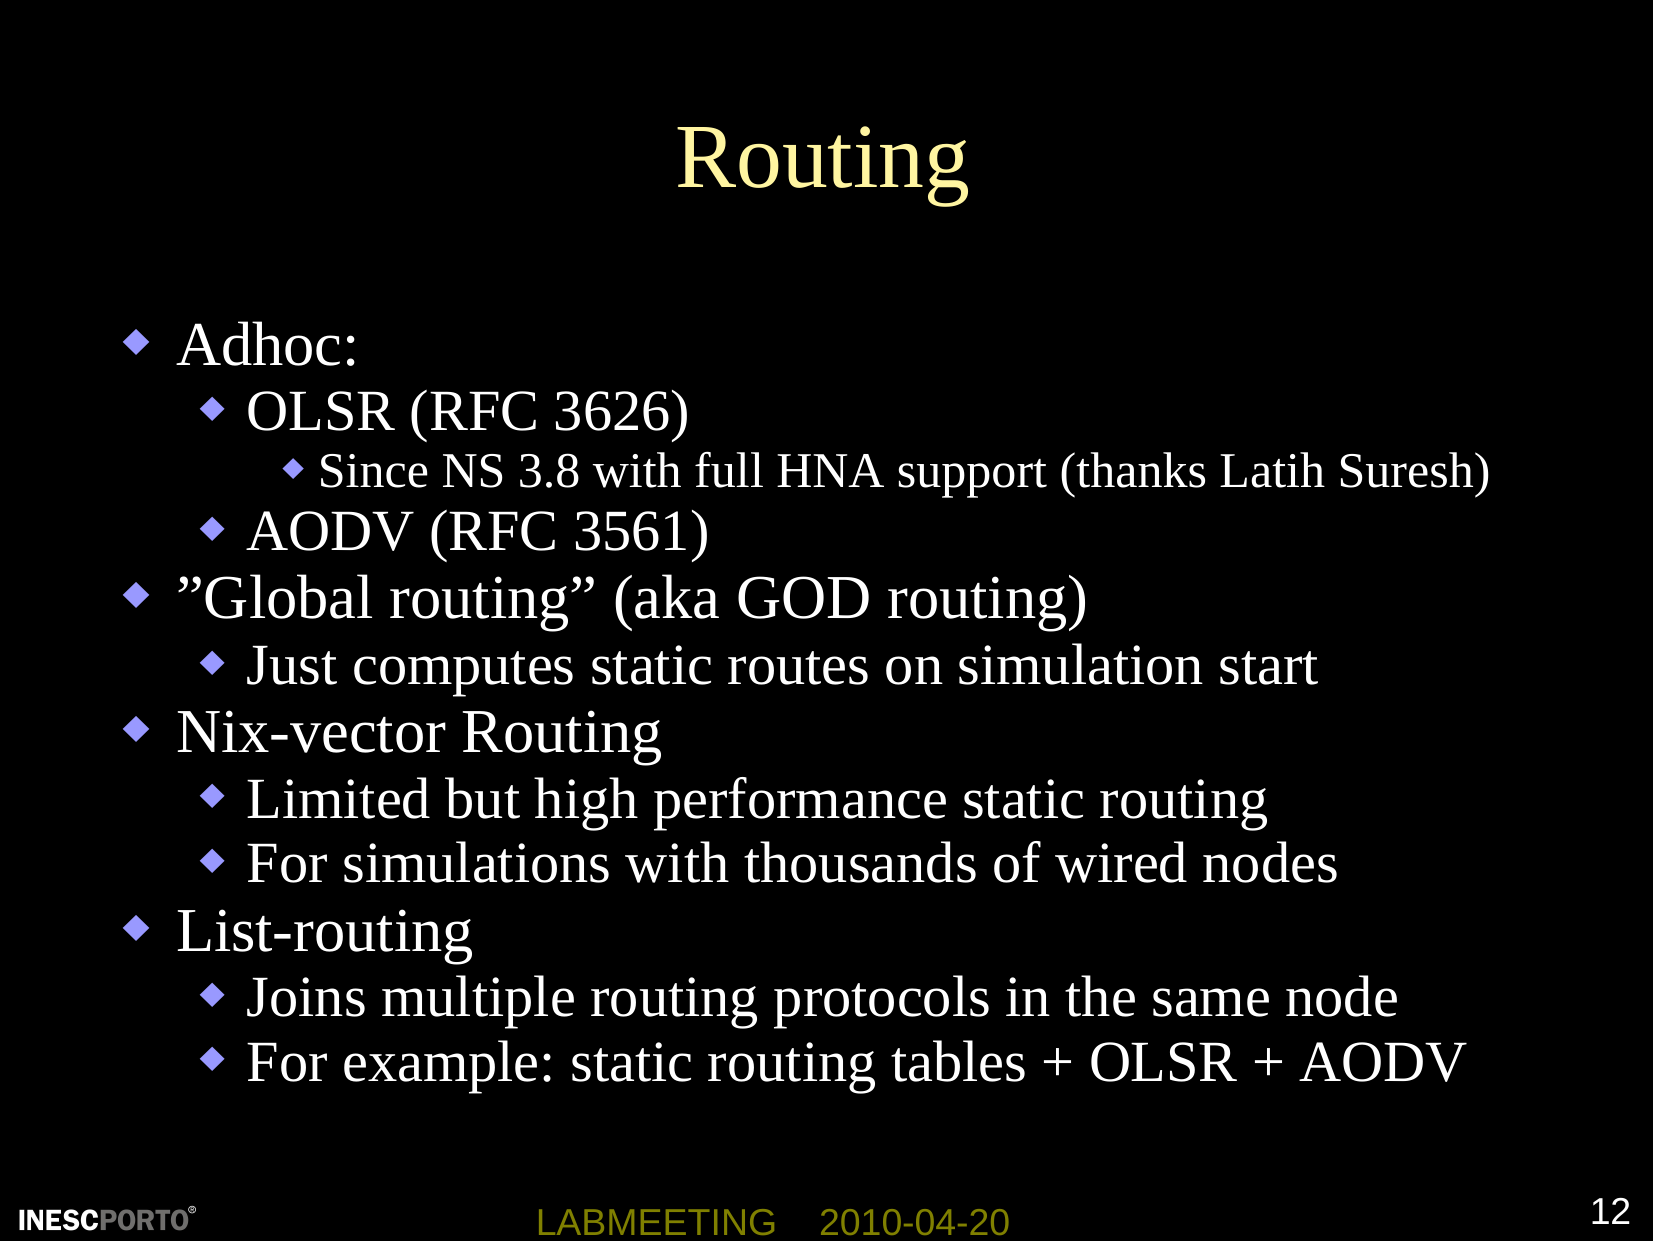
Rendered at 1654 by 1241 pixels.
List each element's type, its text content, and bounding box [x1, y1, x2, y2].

title Routing [40, 56, 1607, 257]
picture [9, 1181, 201, 1241]
list Adhoc: OLSR (RFC 3626) Since NS 3.8 with full HNA support (thanks Latih Suresh) AODV (RFC 3561) ”Global routing” (aka GOD routing) Just computes static routes on simulation start Nix-vector Routing Limited but high performance static routing For simulations with thousands of wired nodes List-routing Joins multiple routing protocols in the same node For example: static routing tables + OLSR + AODV [105, 309, 1552, 1114]
